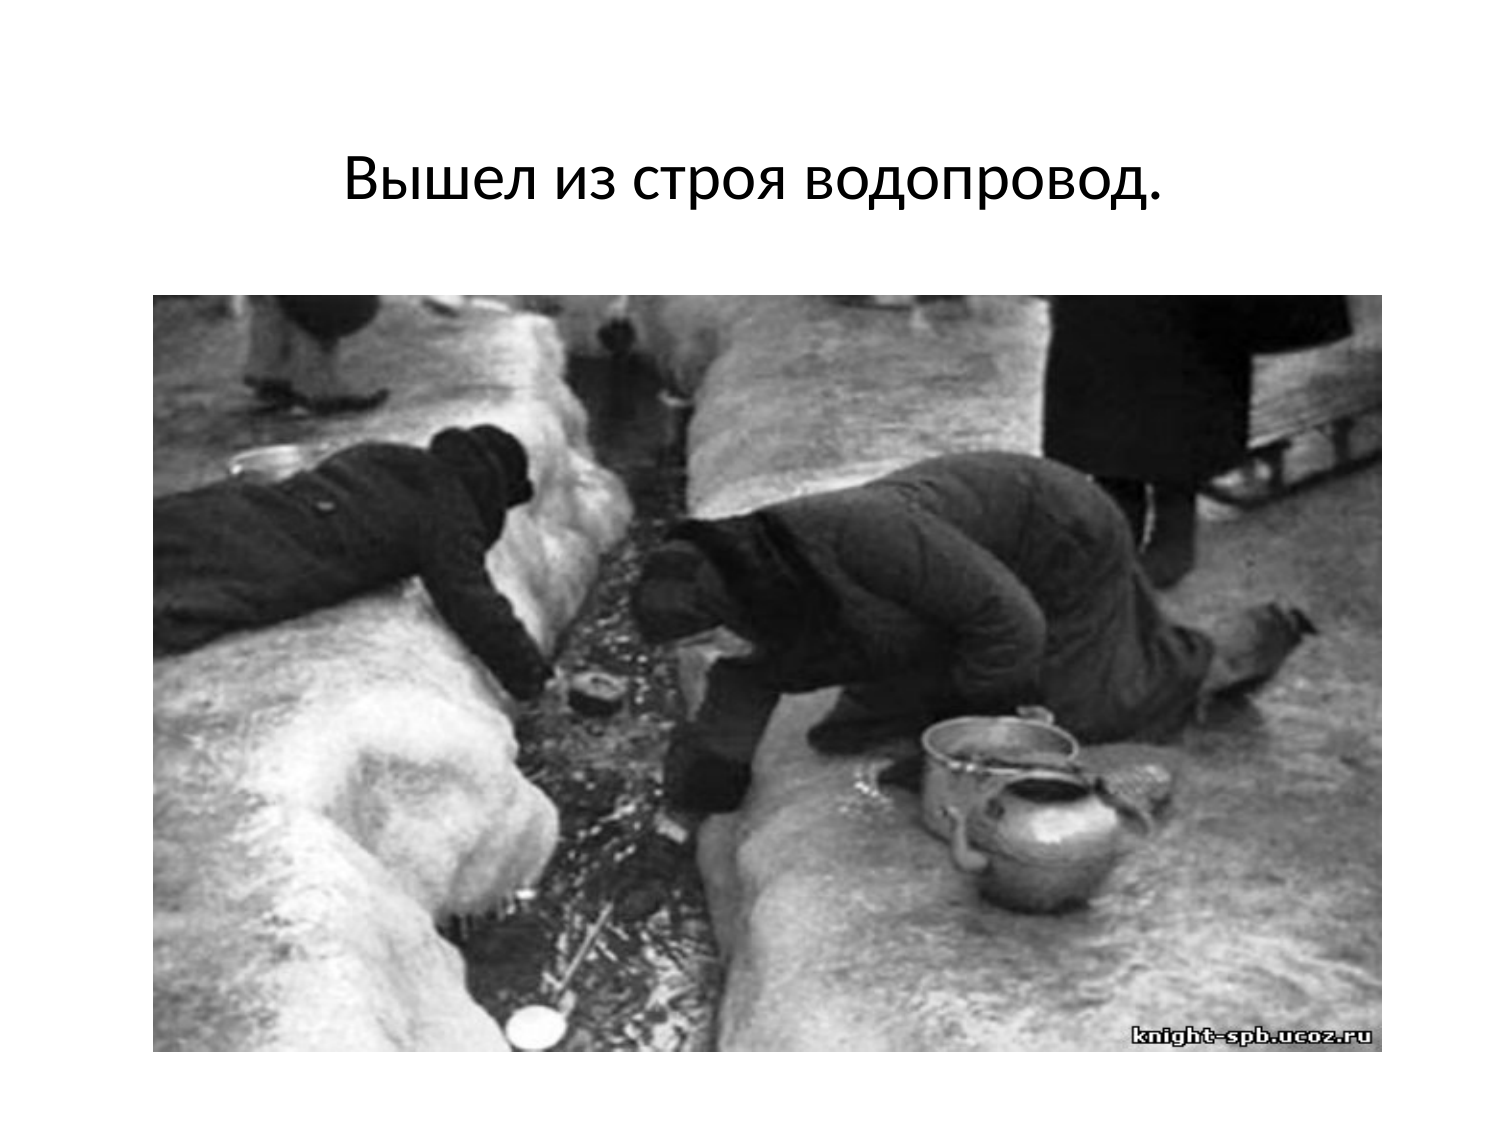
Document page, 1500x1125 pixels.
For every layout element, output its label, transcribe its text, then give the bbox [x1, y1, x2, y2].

picture [153, 295, 1382, 1052]
title Вышел из строя водопровод. [58, 45, 1465, 329]
